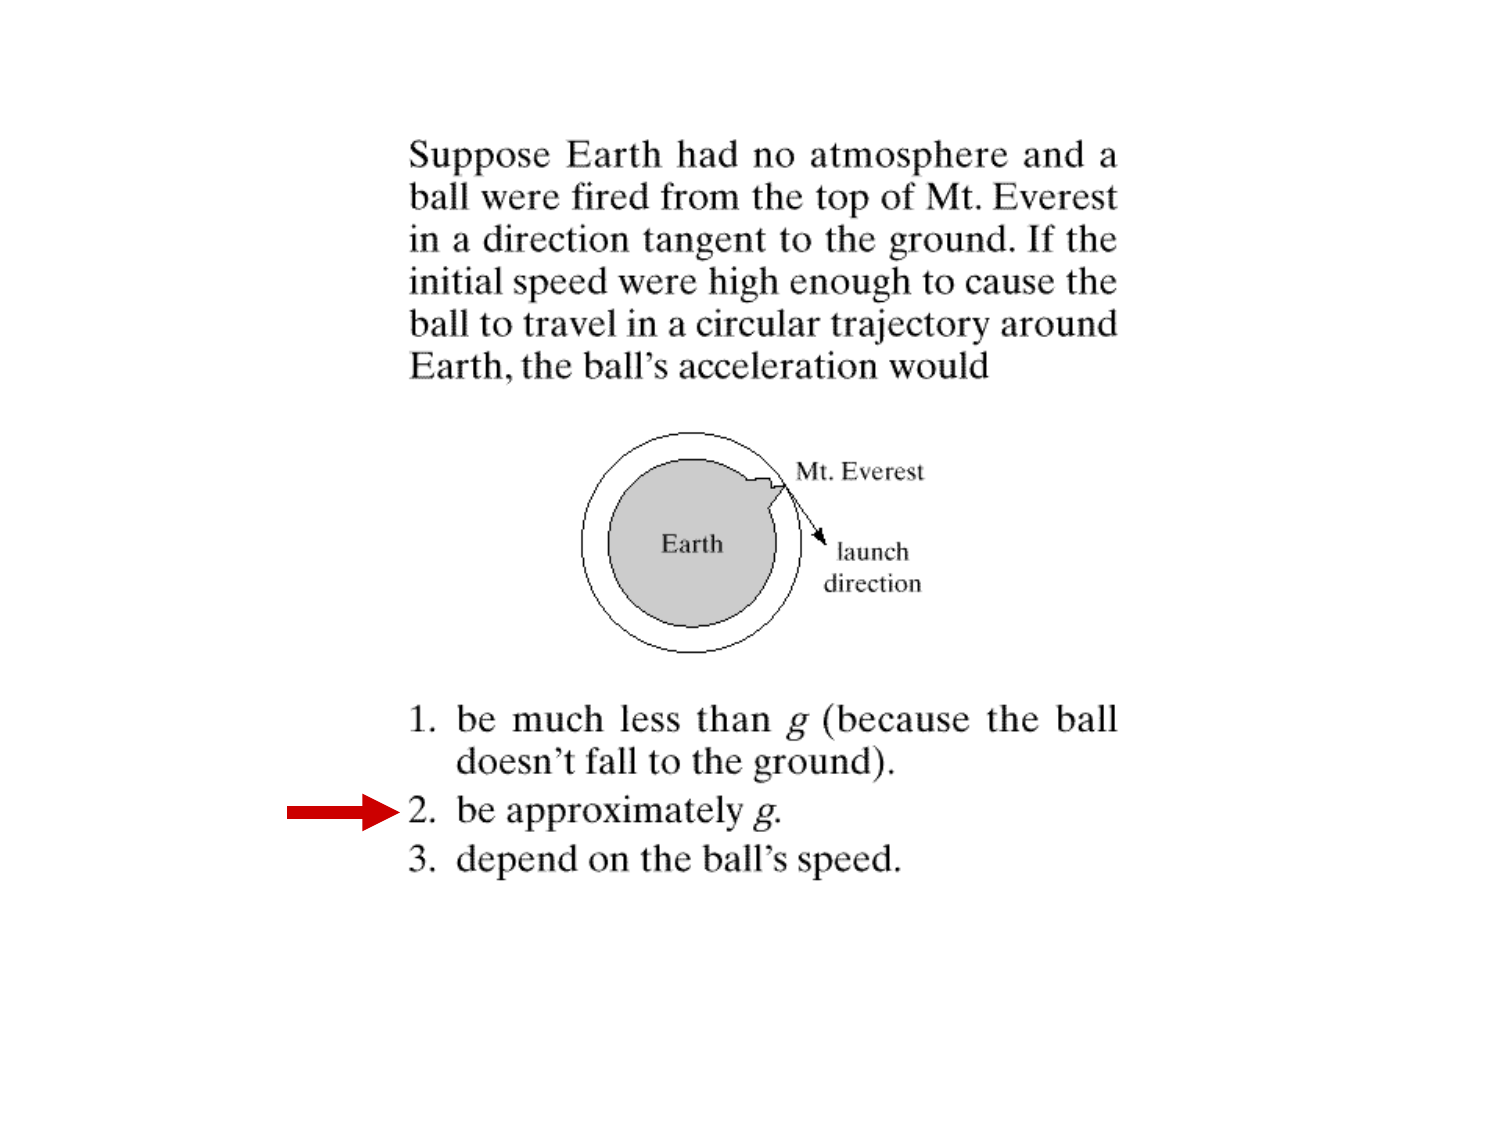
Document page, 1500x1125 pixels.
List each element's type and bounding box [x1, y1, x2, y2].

picture [375, 124, 1140, 893]
